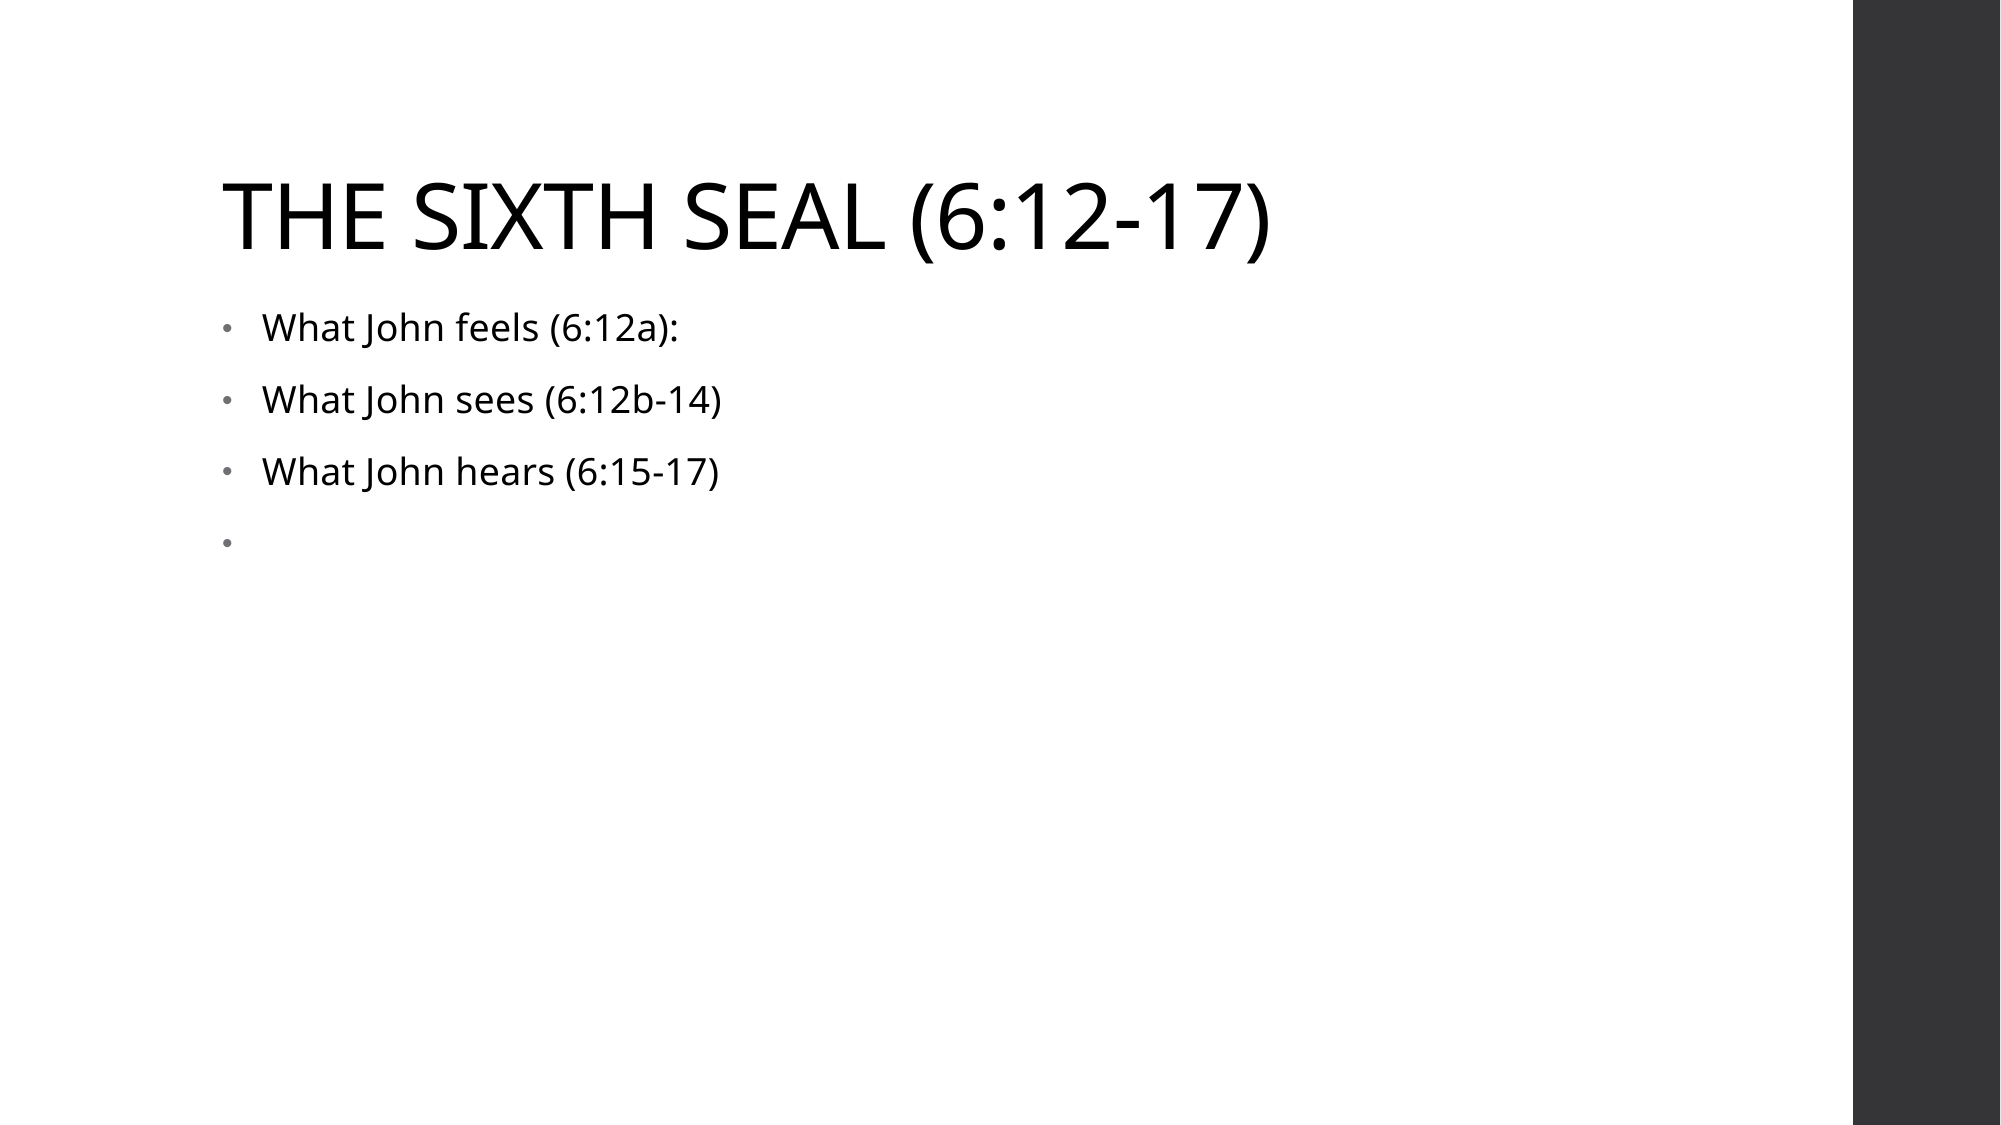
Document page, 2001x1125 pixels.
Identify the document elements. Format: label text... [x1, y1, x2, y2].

list What John feels (6:12a): What John sees (6:12b-14) What John hears (6:15-17) [206, 299, 1617, 1014]
title THE SIXTH SEAL (6:12-17) [206, 60, 1797, 278]
